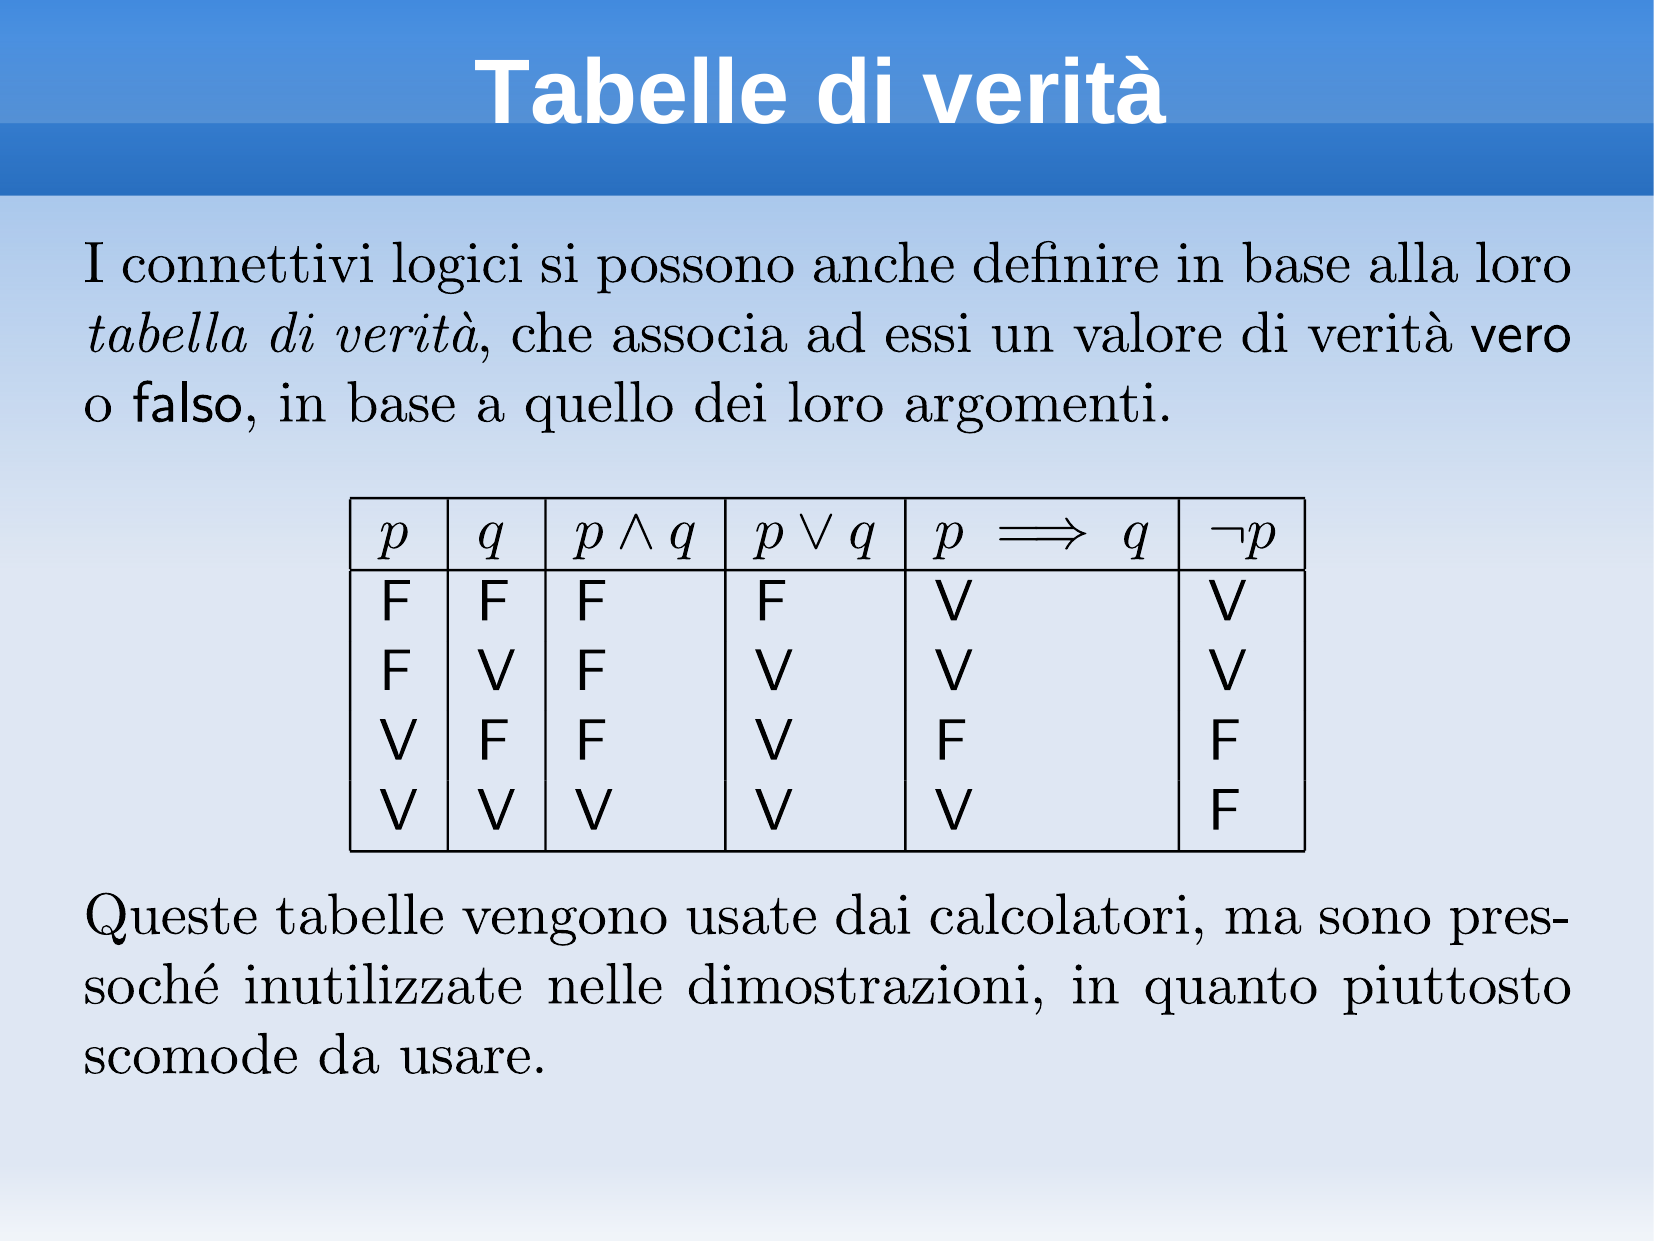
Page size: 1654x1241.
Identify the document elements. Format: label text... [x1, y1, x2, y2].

title Tabelle di verità [76, 0, 1565, 196]
picture [0, 0, 1654, 1241]
text_box [83, 240, 1572, 1074]
